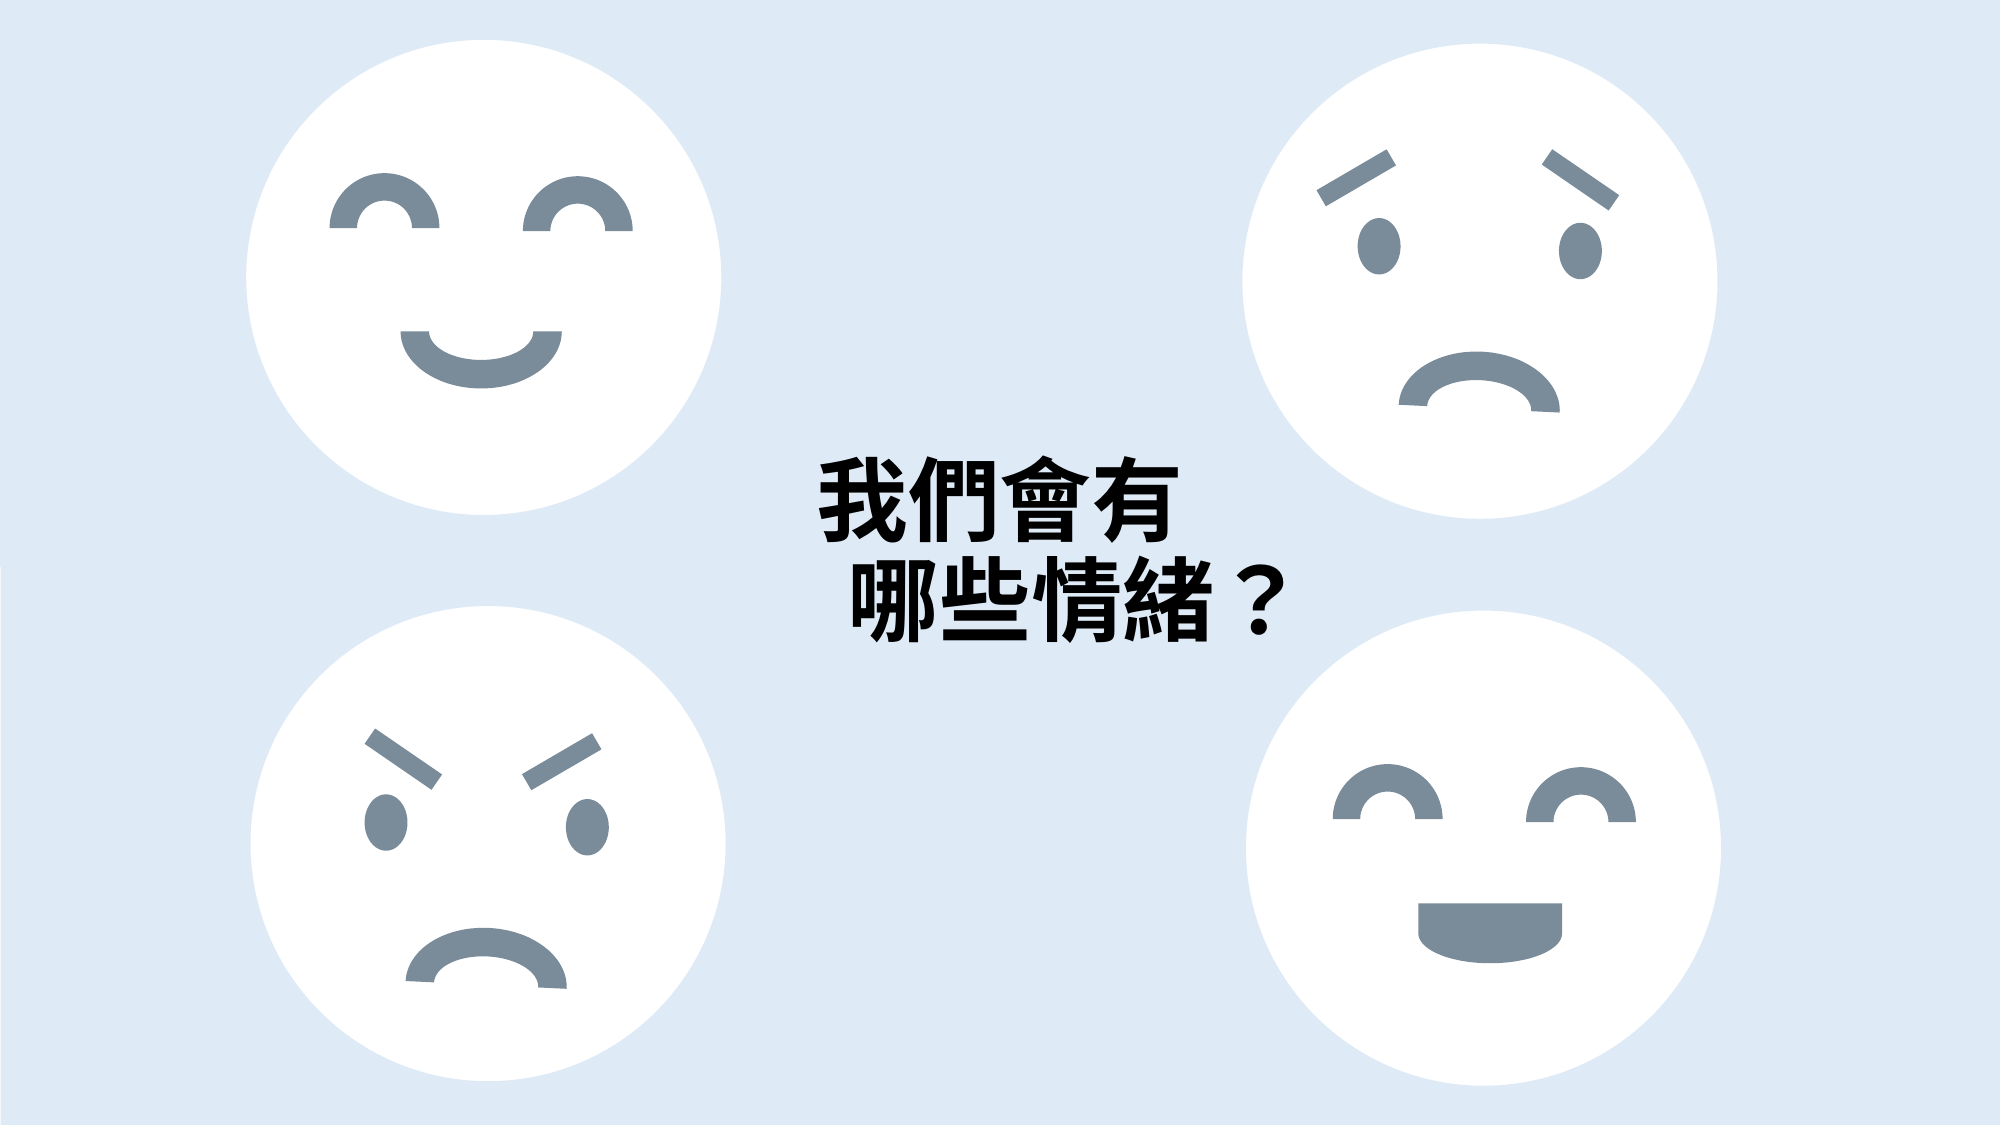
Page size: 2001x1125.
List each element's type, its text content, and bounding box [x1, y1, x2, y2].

text_box [0, 0, 2000, 1125]
title 我們會有 哪些情緒？ [725, 446, 1275, 664]
